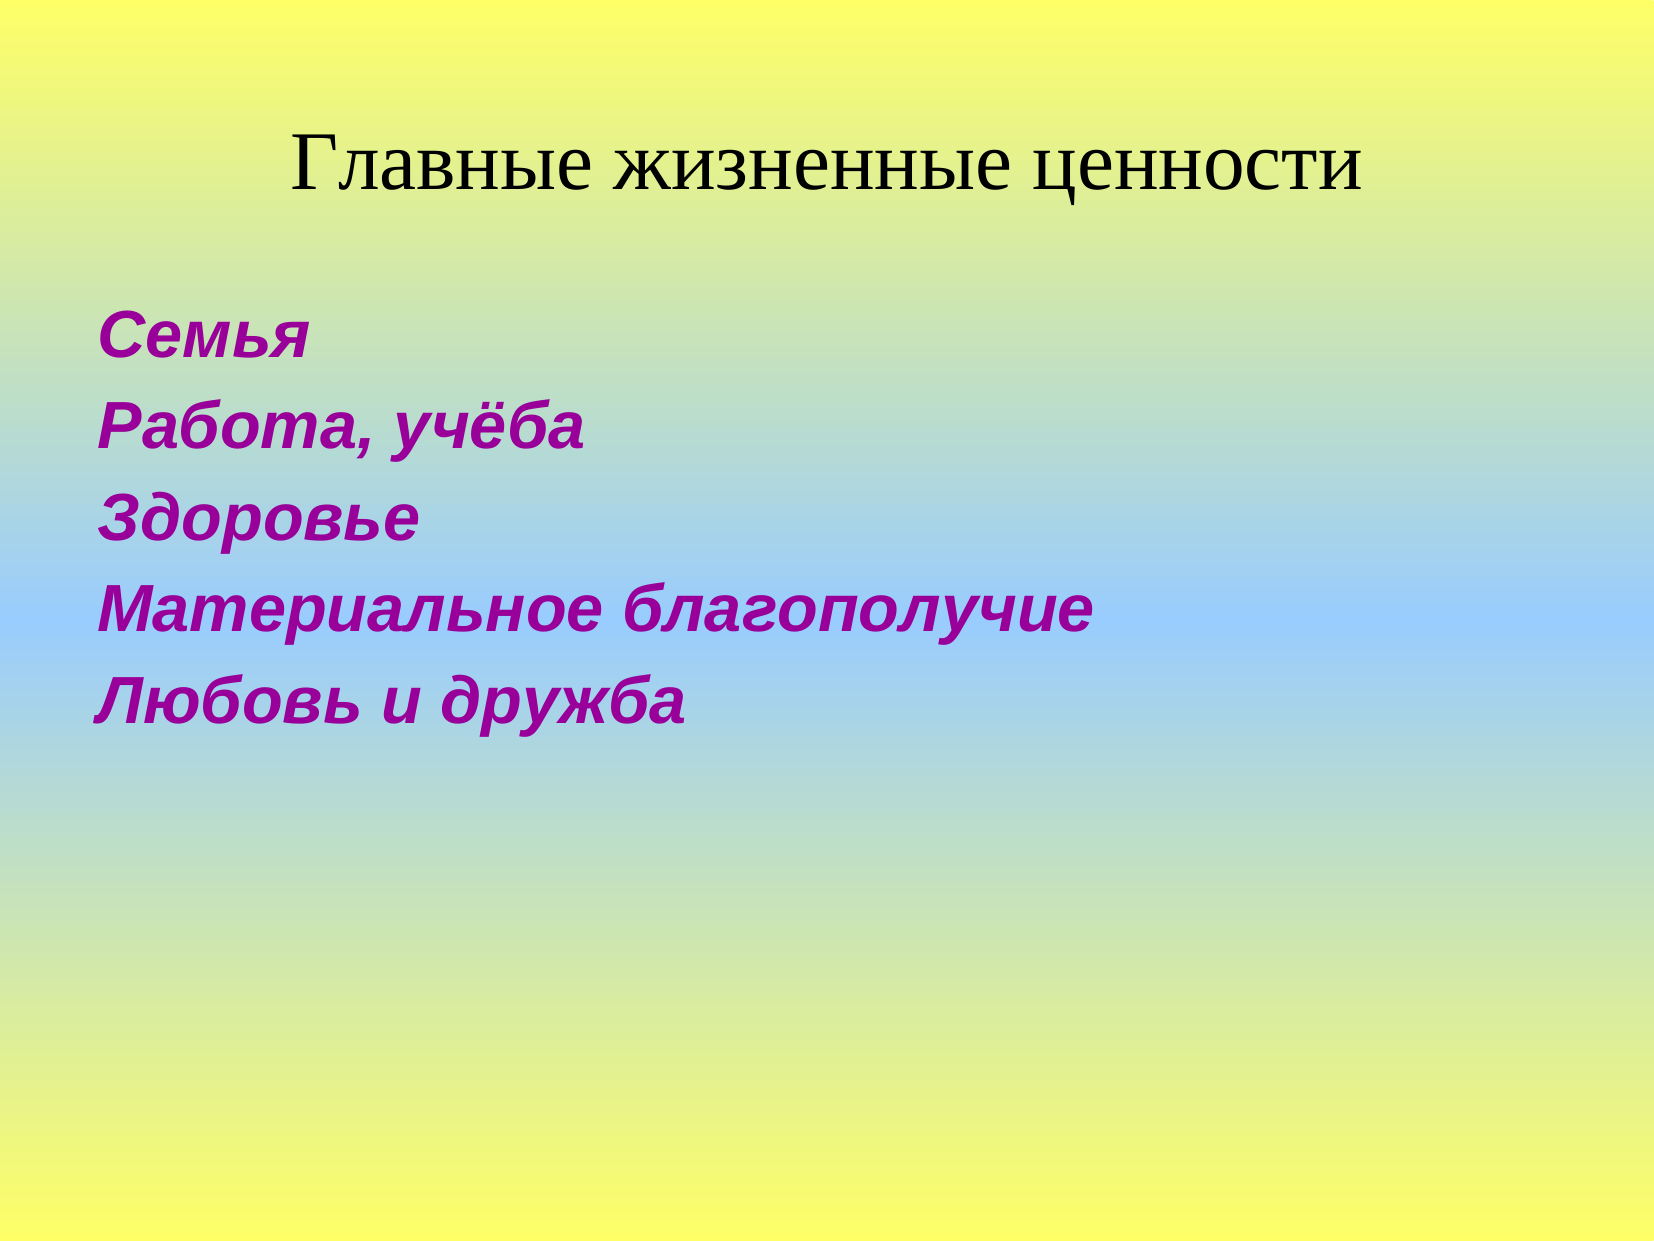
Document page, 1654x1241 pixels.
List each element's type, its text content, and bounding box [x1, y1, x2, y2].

title Главные жизненные ценности [82, 31, 1571, 289]
list Семья Работа, учёба Здоровье Материальное благополучие Любовь и дружба [82, 289, 1571, 1108]
